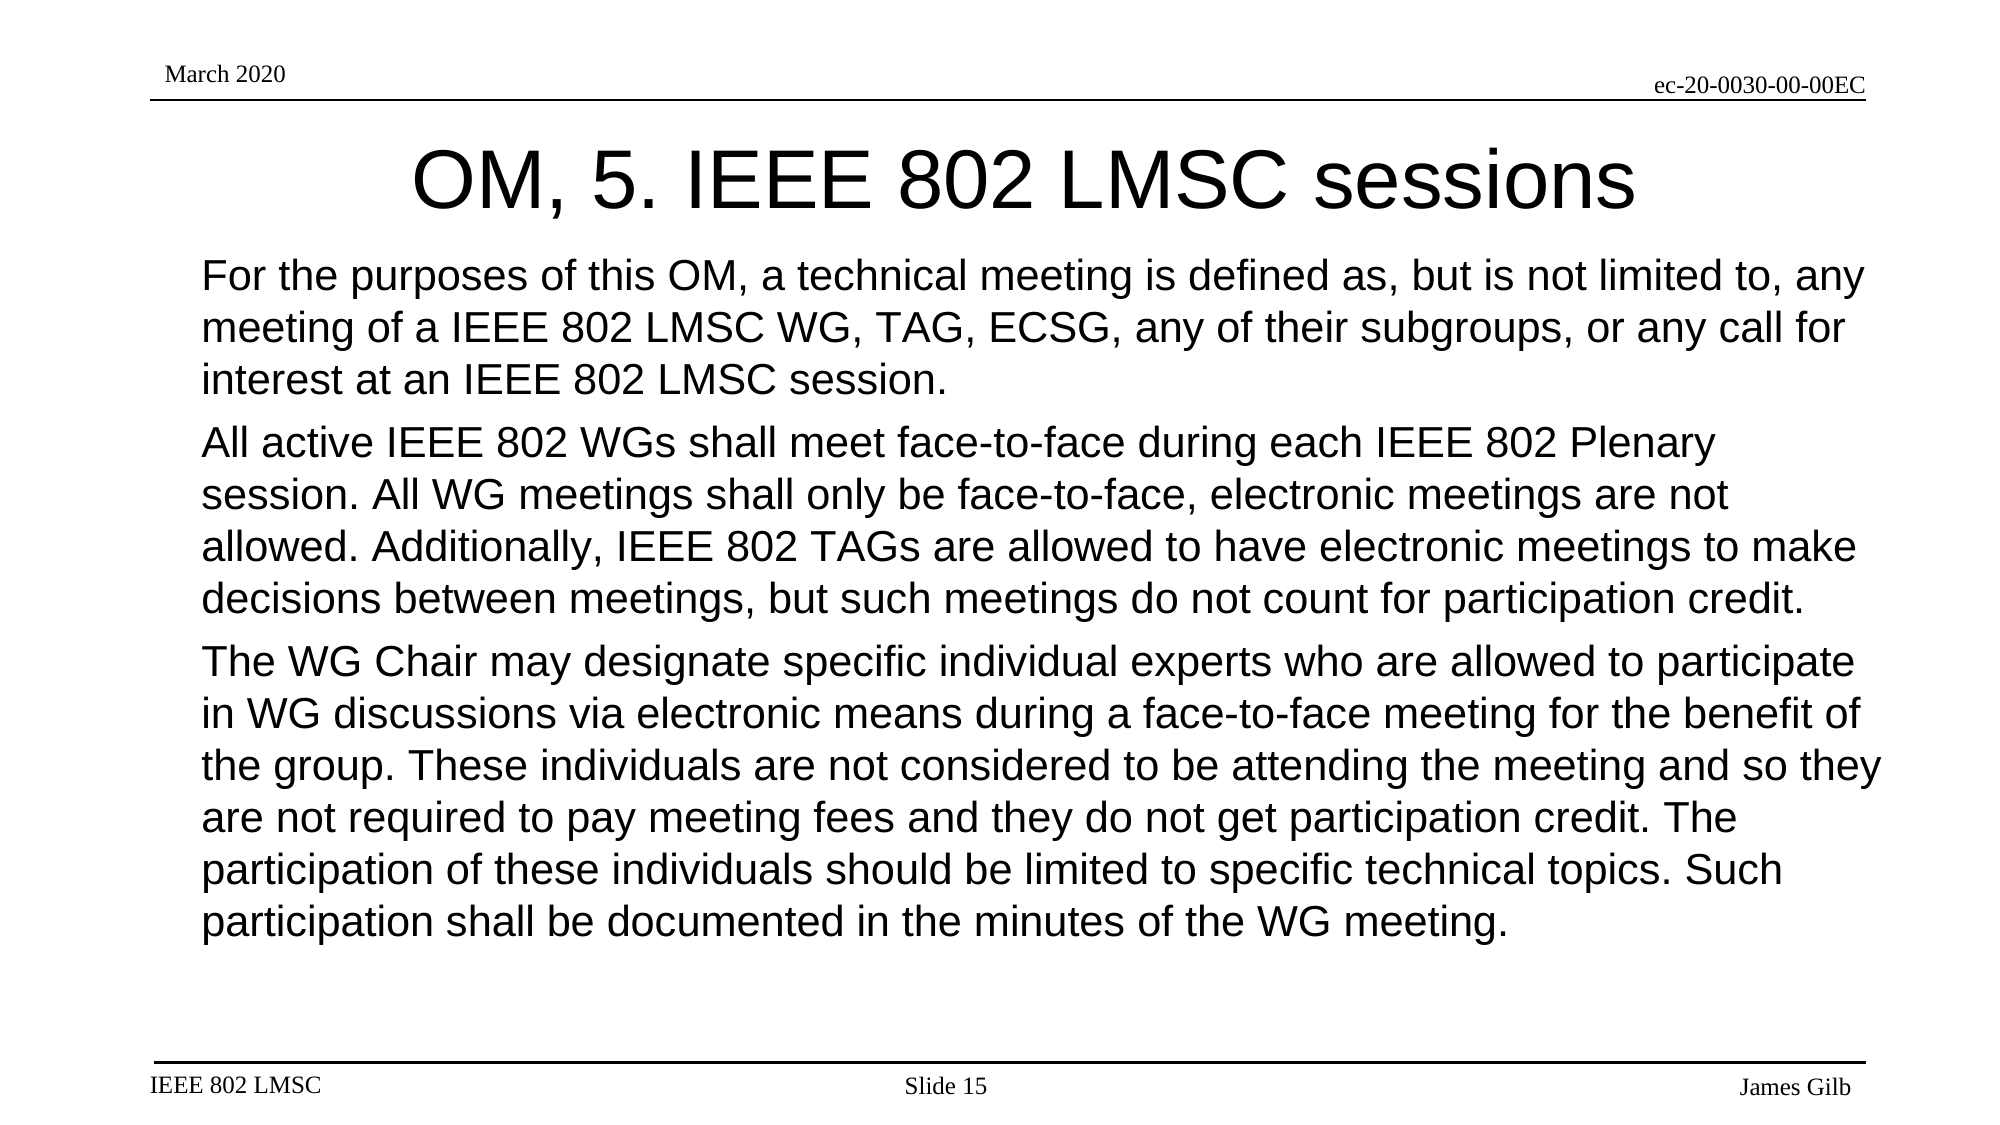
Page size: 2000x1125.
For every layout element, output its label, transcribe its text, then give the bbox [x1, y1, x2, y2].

title OM, 5. IEEE 802 LMSC sessions [149, 112, 1900, 238]
list For the purposes of this OM, a technical meeting is defined as, but is not limited to, any meeting of a IEEE 802 LMSC WG, TAG, ECSG, any of their subgroups, or any call for interest at an IEEE 802 LMSC session. All active IEEE 802 WGs shall meet face-to-face during each IEEE 802 Plenary session. All WG meetings shall only be face-to-face, electronic meetings are not allowed. Additionally, IEEE 802 TAGs are allowed to have electronic meetings to make decisions between meetings, but such meetings do not count for participation credit. The WG Chair may designate specific individual experts who are allowed to participate in WG discussions via electronic means during a face-to-face meeting for the benefit of the group. These individuals are not considered to be attending the meeting and so they are not required to pay meeting fees and they do not get participation credit. The participation of these individuals should be limited to specific technical topics. Such participation shall be documented in the minutes of the WG meeting. [149, 239, 1900, 1051]
